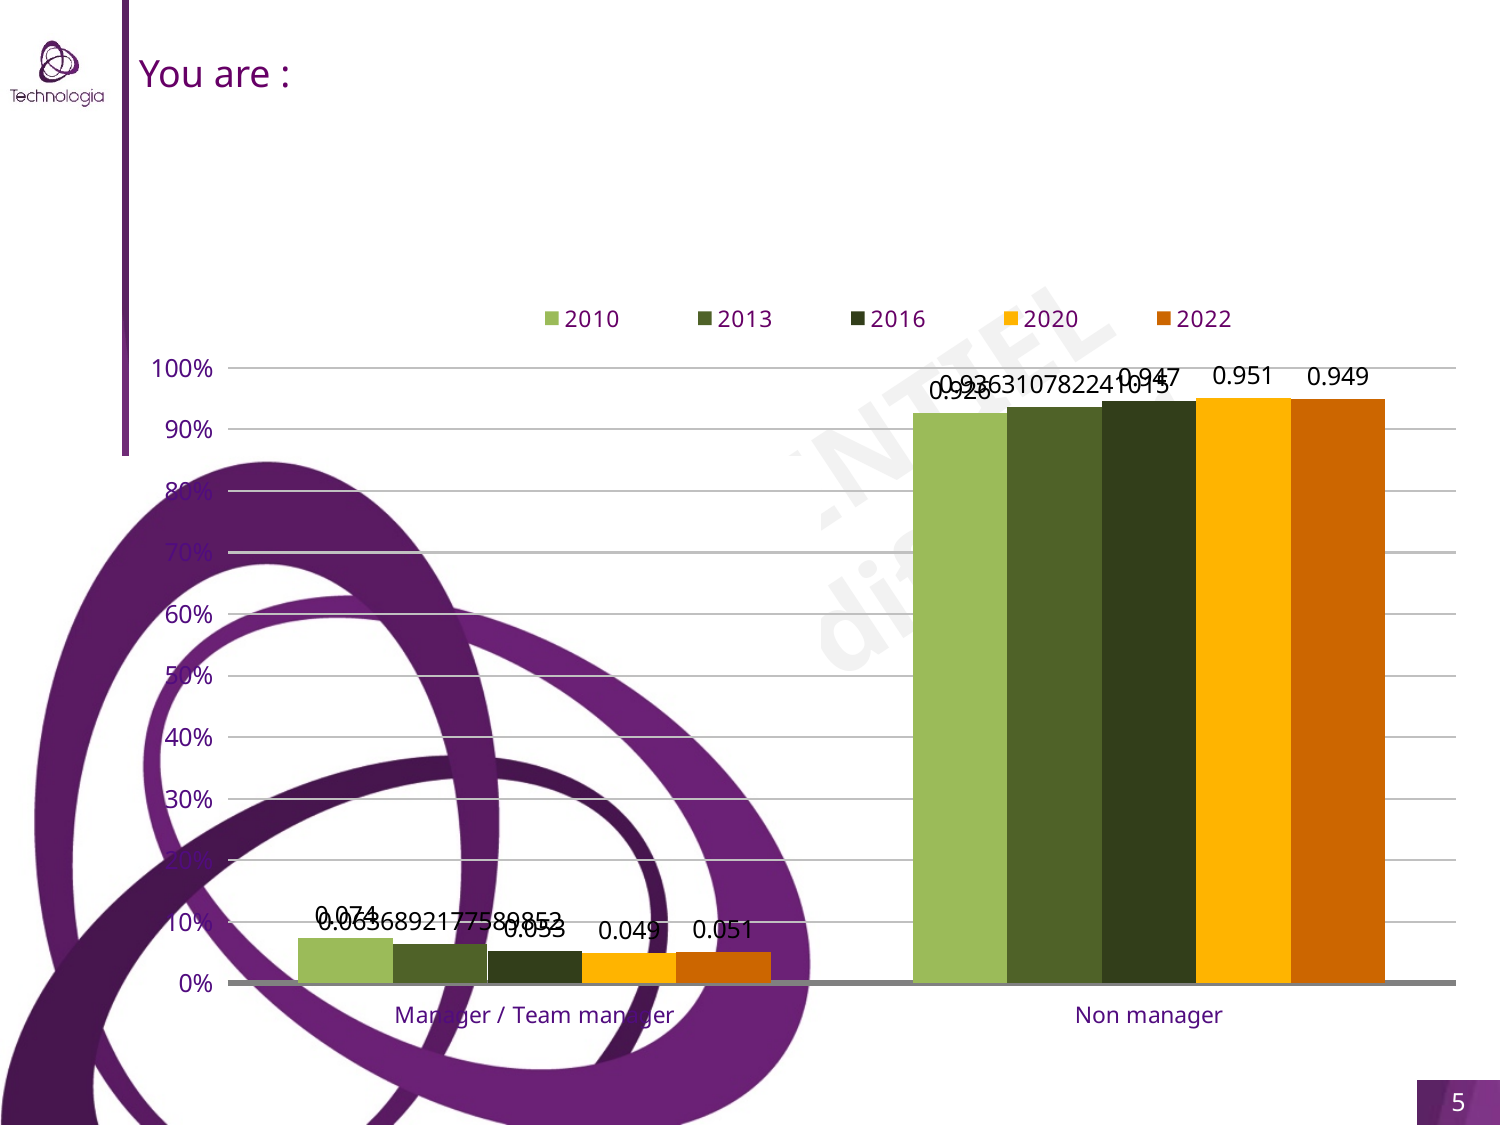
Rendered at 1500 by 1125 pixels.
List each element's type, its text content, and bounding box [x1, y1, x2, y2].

picture [1417, 1080, 1500, 1125]
chart [123, 215, 1460, 1083]
title You are : [123, 42, 1282, 185]
picture [0, 33, 113, 114]
picture [0, 0, 821, 1125]
